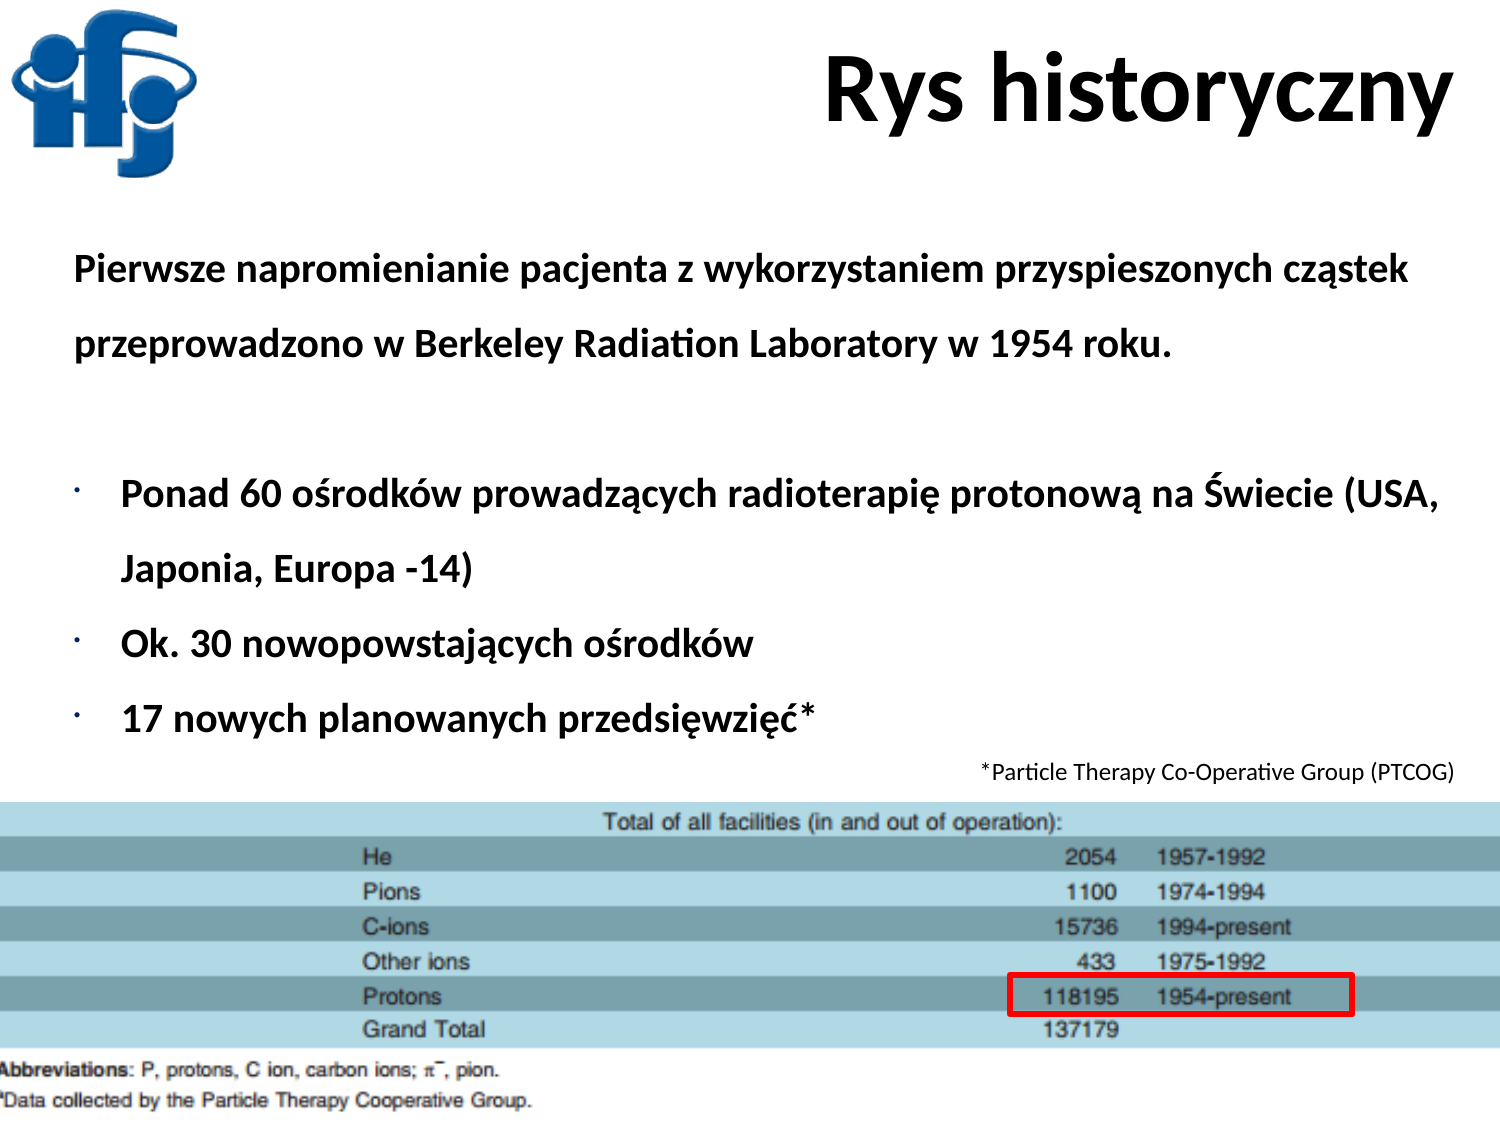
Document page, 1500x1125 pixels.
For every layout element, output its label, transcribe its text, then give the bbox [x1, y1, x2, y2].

picture [0, 802, 1500, 1123]
text_box Rys historyczny [197, 13, 1471, 149]
text_box Pierwsze napromienianie pacjenta z wykorzystaniem przyspieszonych cząstek przeprowadzono w Berkeley Radiation Laboratory w 1954 roku. Ponad 60 ośrodków prowadzących radioterapię protonową na Świecie (USA, Japonia, Europa -14) Ok. 30 nowopowstających ośrodków 17 nowych planowanych przedsięwzięć* *Particle Therapy Co-Operative Group (PTCOG) [59, 208, 1471, 793]
picture [11, 9, 197, 178]
